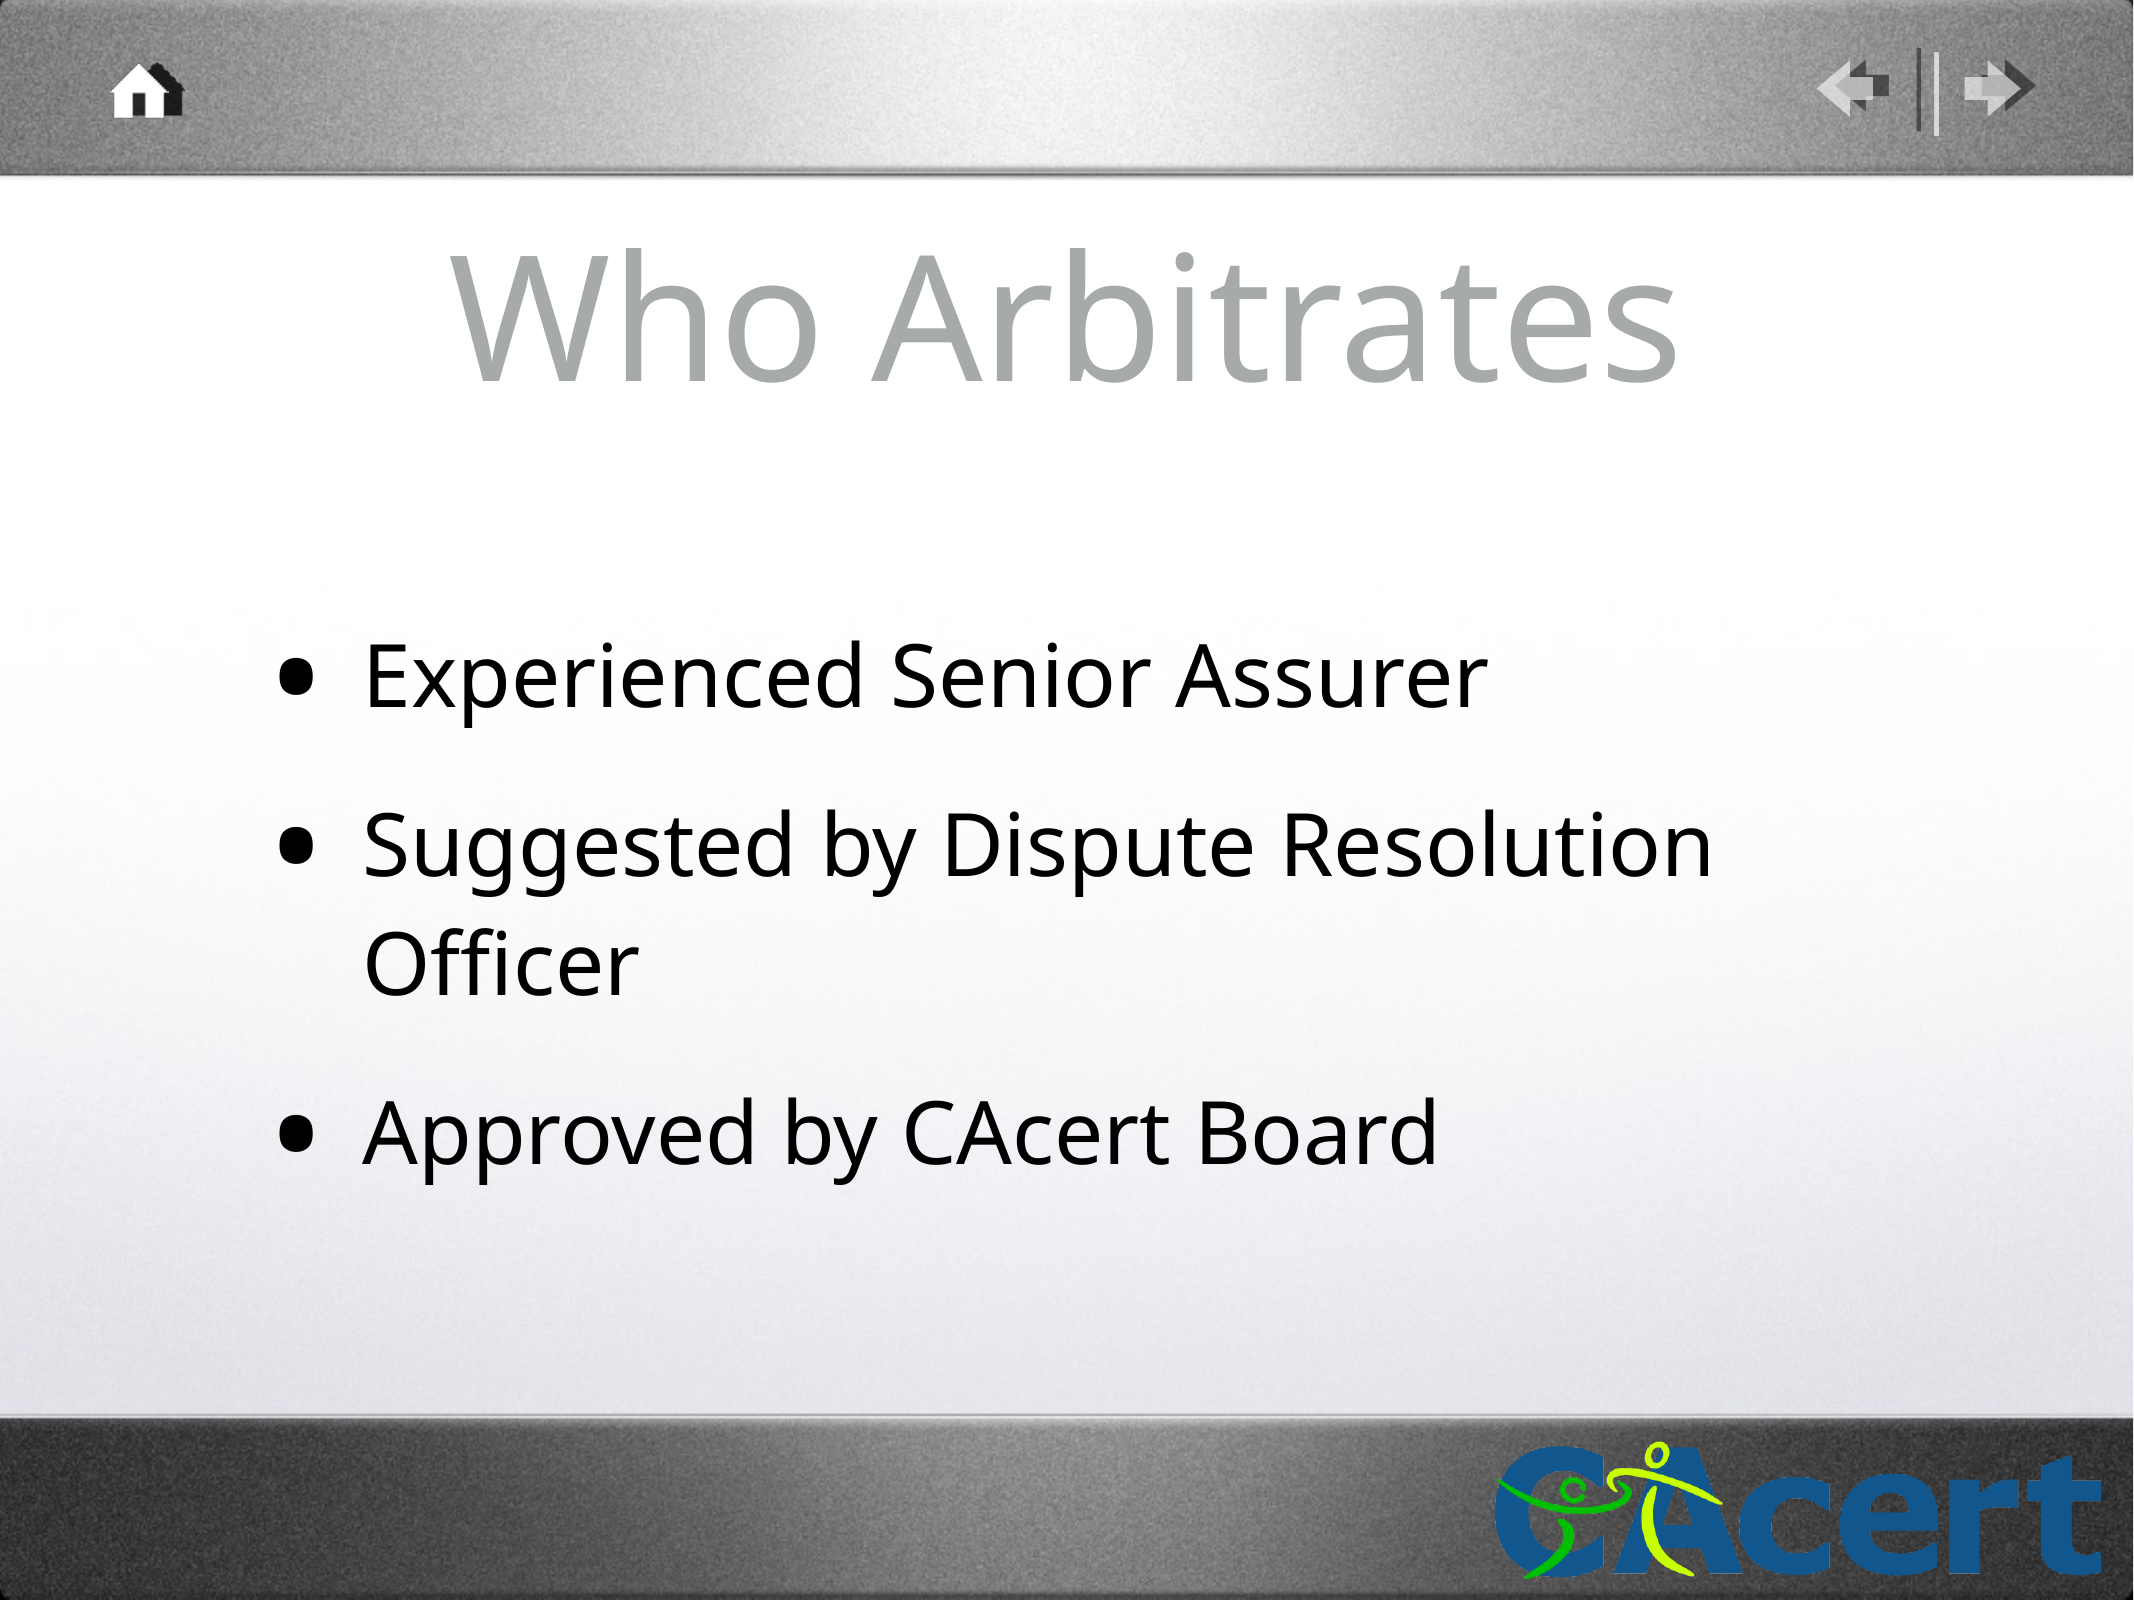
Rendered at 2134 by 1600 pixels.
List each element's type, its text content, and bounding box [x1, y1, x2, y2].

picture [0, 0, 2134, 1600]
title Who Arbitrates [208, 185, 1925, 433]
list Experienced Senior Assurer Suggested by Dispute Resolution Officer Approved by CAcert Board [208, 433, 1925, 1371]
